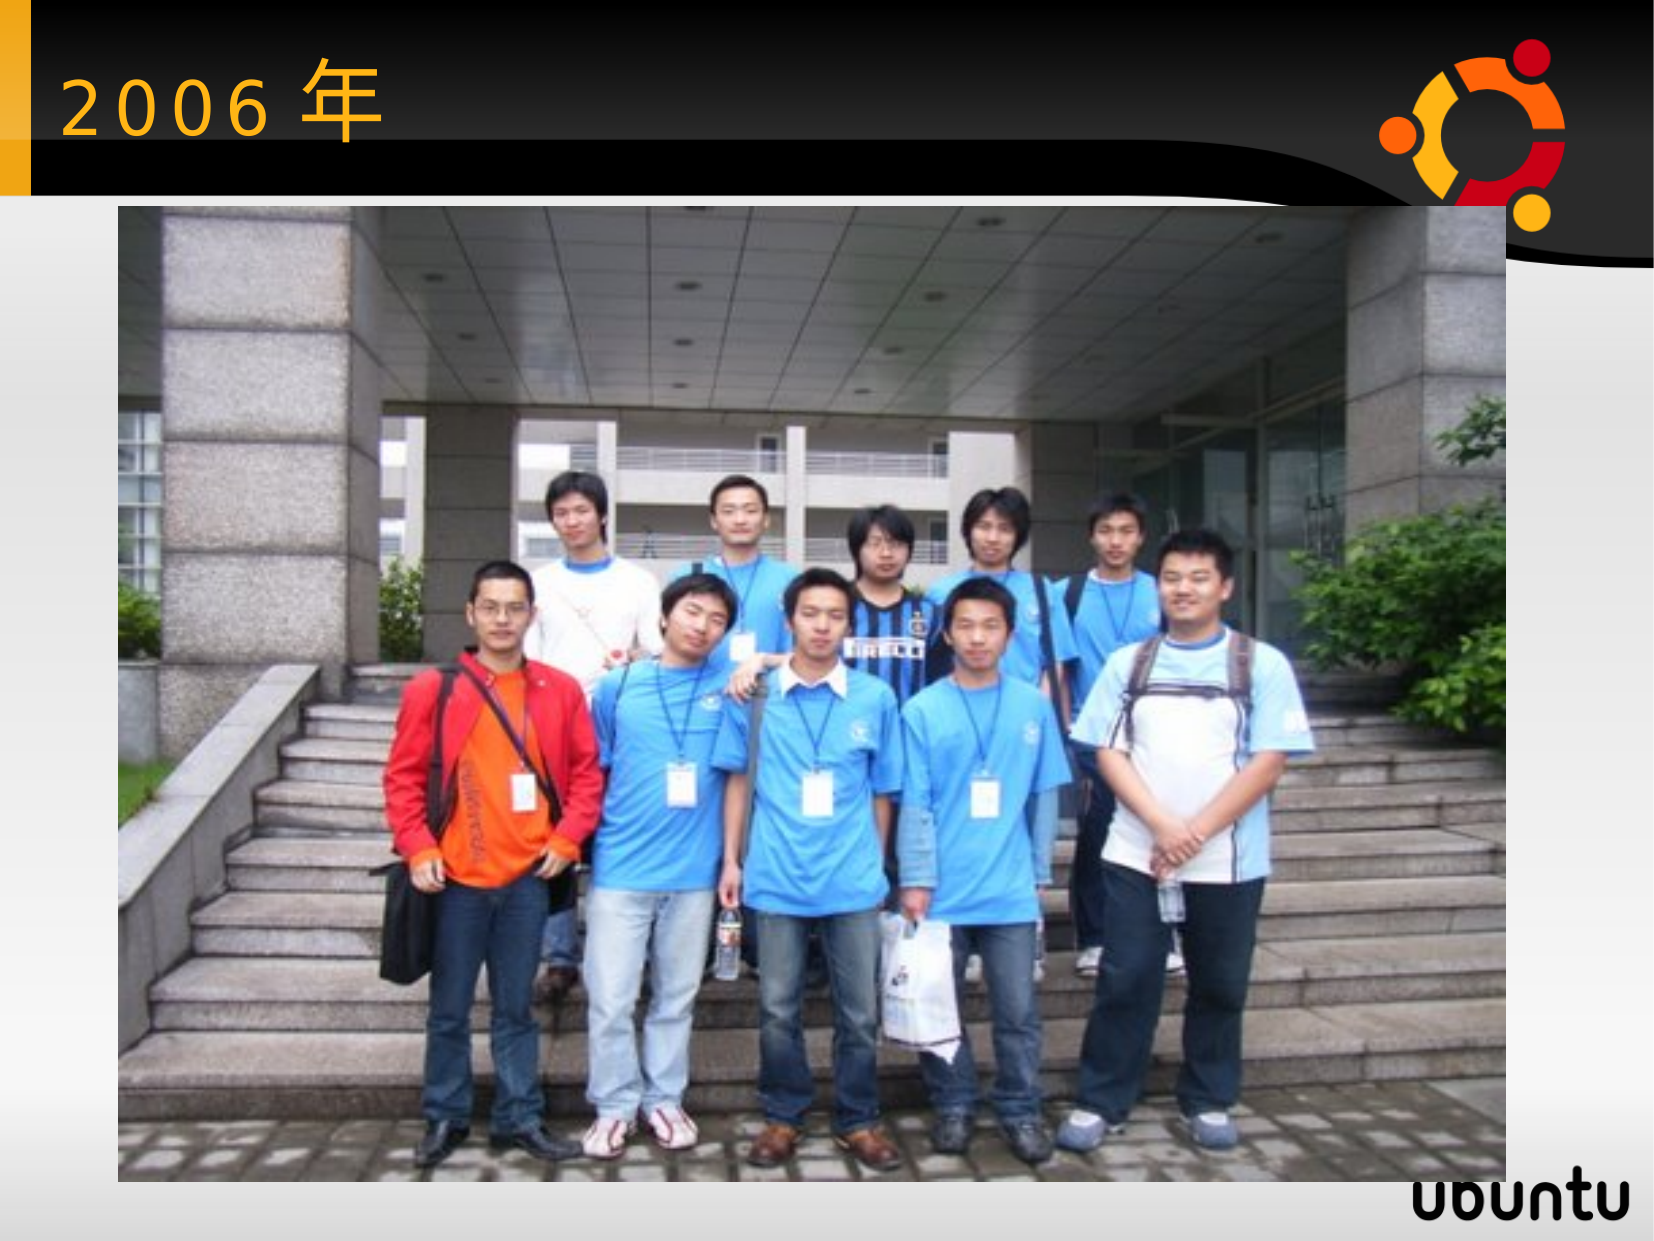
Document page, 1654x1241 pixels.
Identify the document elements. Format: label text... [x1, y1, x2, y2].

picture [0, 0, 1654, 1241]
title 2006年 [59, 36, 1270, 171]
